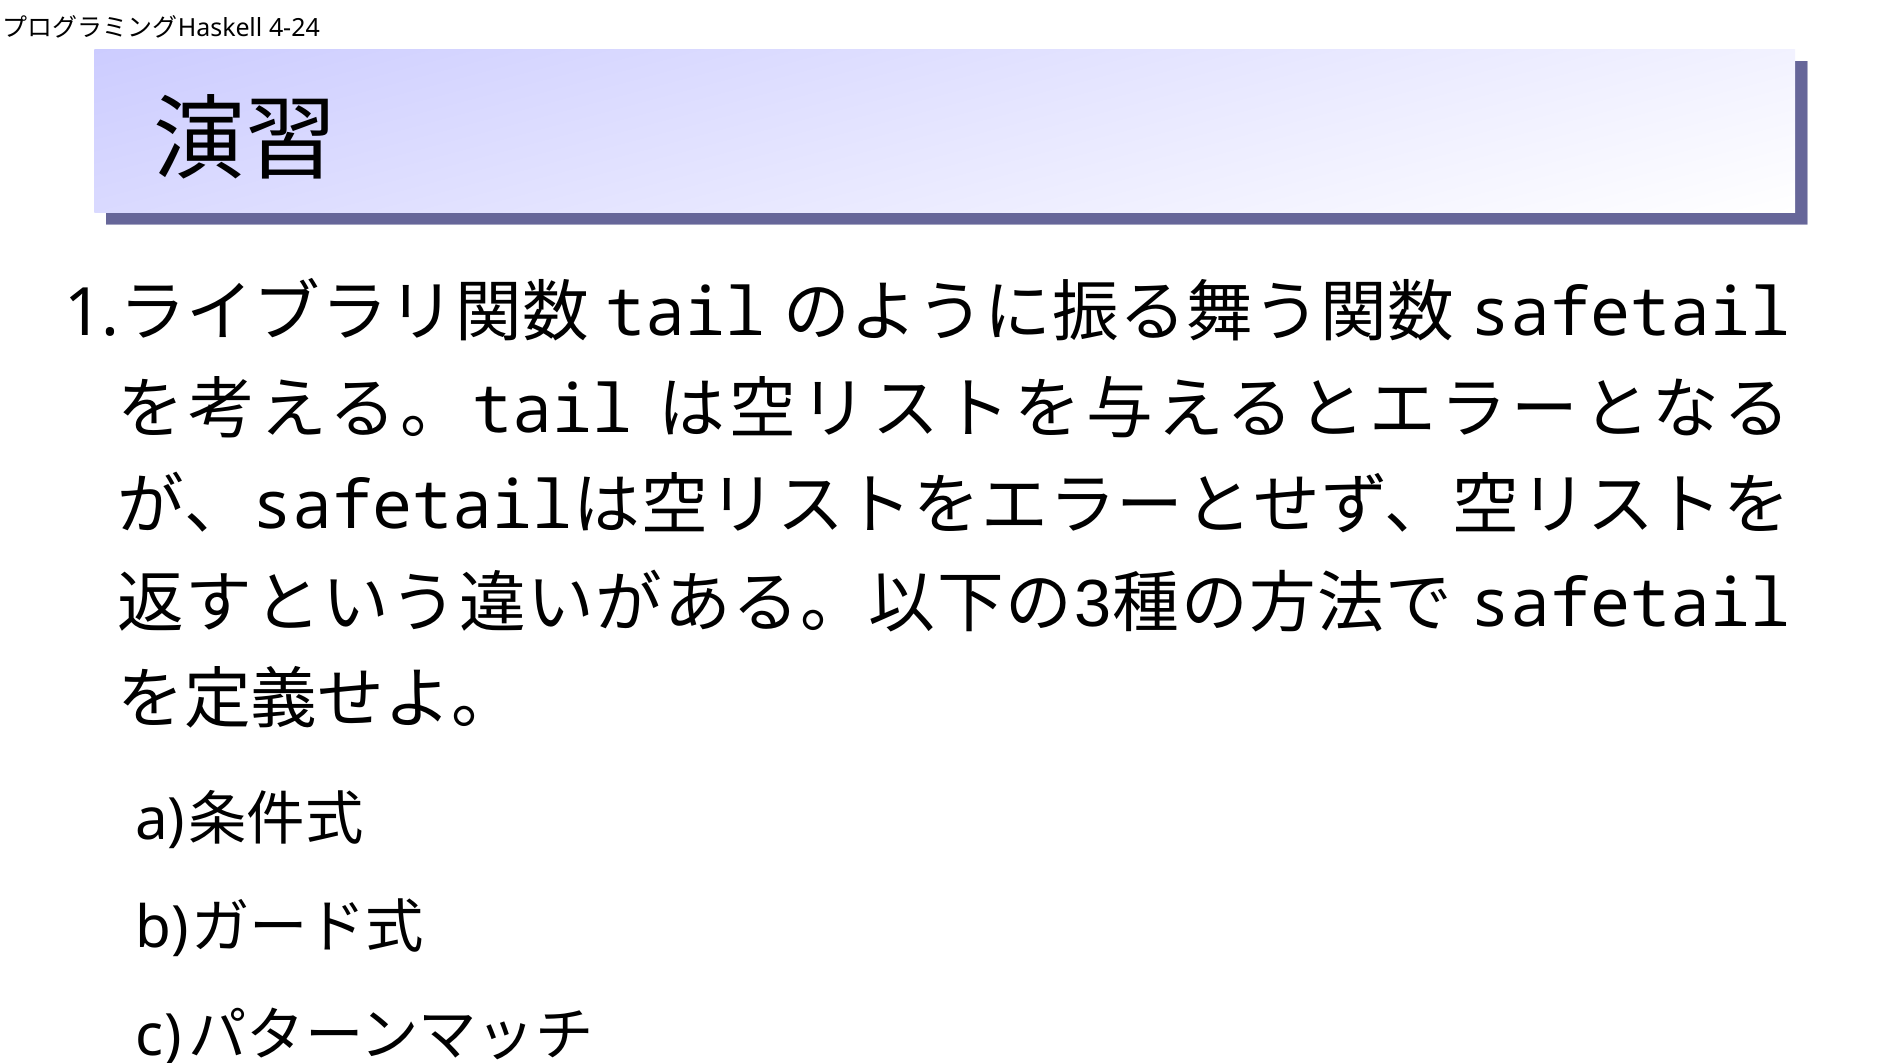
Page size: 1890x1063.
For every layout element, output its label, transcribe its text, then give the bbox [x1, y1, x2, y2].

list ライブラリ関数 tail のように振る舞う関数 safetail を考える。tail は空リストを与えるとエラーとなるが、safetailは空リストをエラーとせず、空リストを返すという違いがある。以下の3種の方法で safetail を定義せよ。 条件式 ガード式 パターンマッチ ヒント：ライブラリ関数 null :: [a] → Bool を用いると、リストが空かどうか調べられる。 [43, 254, 1794, 1005]
title 演習 [94, 49, 1796, 213]
